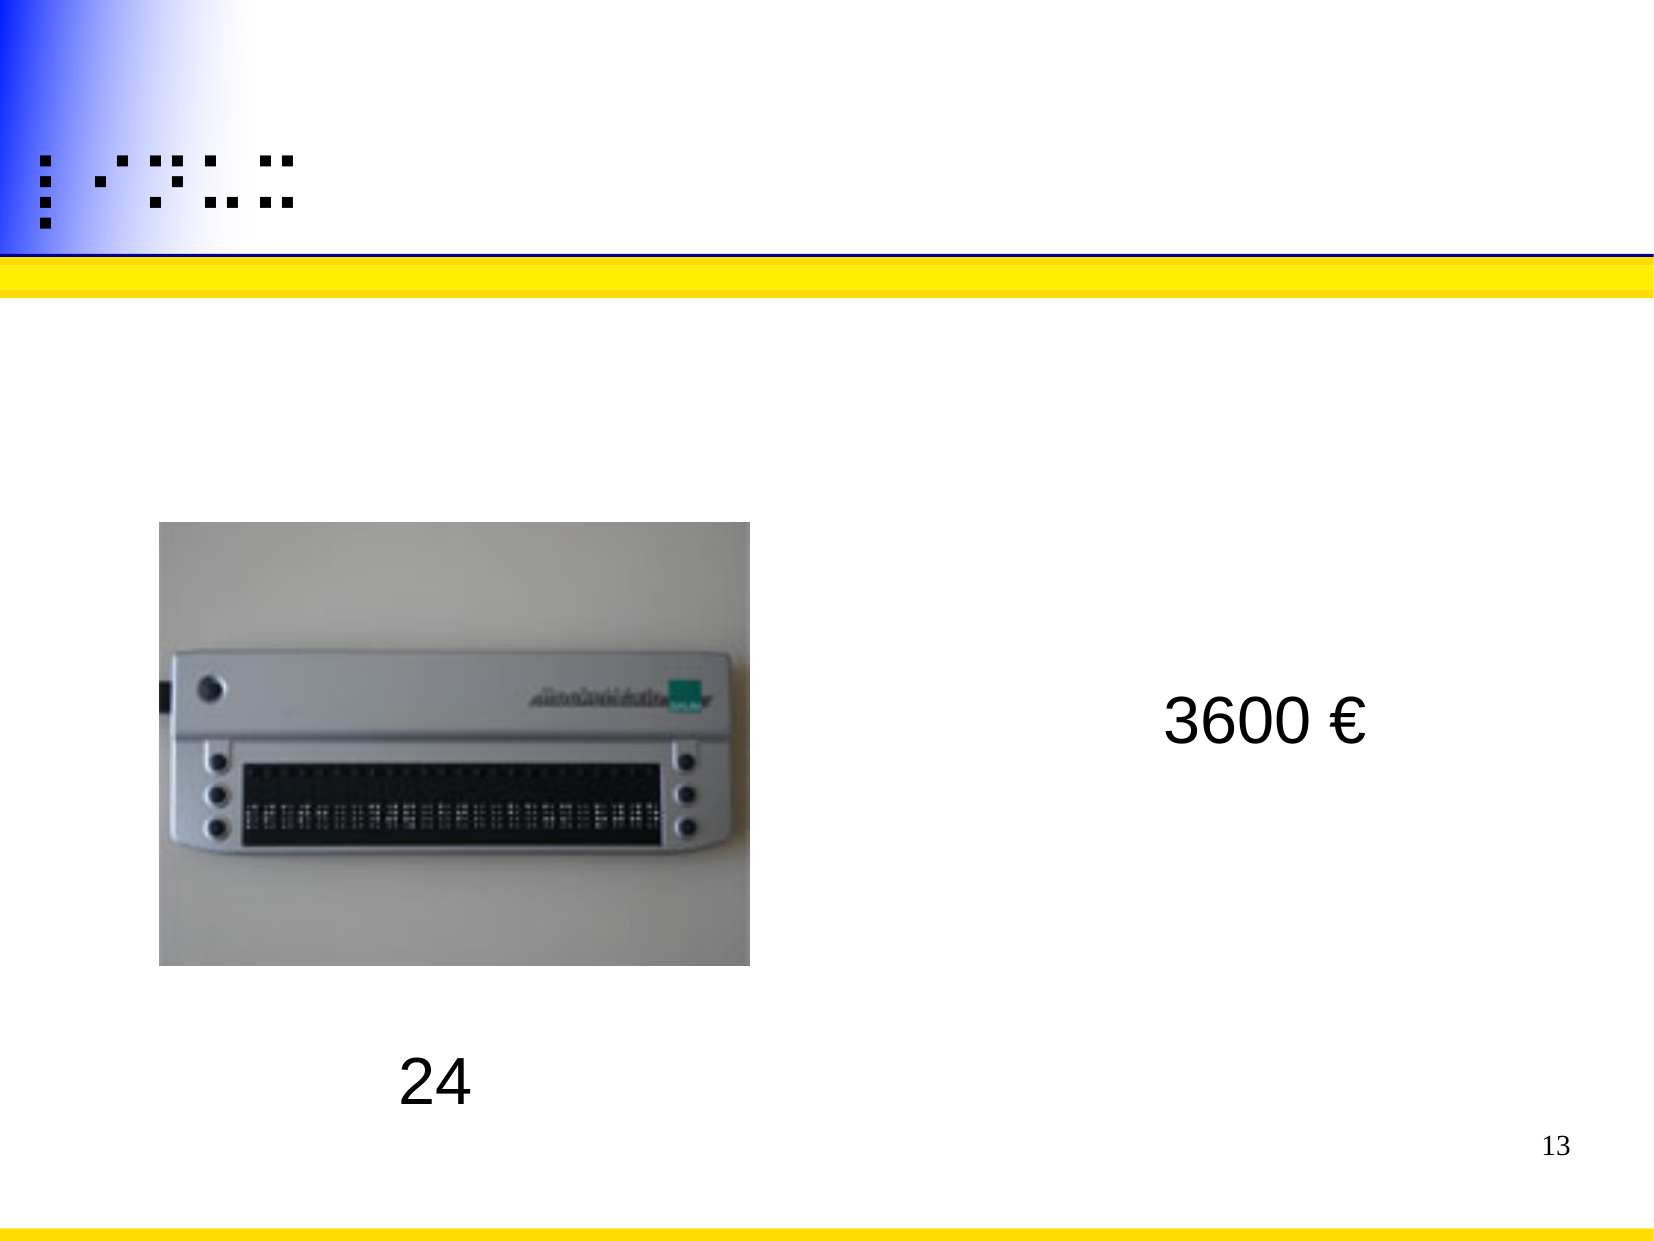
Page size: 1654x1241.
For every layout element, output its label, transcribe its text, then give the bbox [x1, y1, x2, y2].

text_box 3600 € [1148, 676, 1589, 766]
picture [159, 522, 750, 966]
text_box 24 [383, 1036, 624, 1127]
